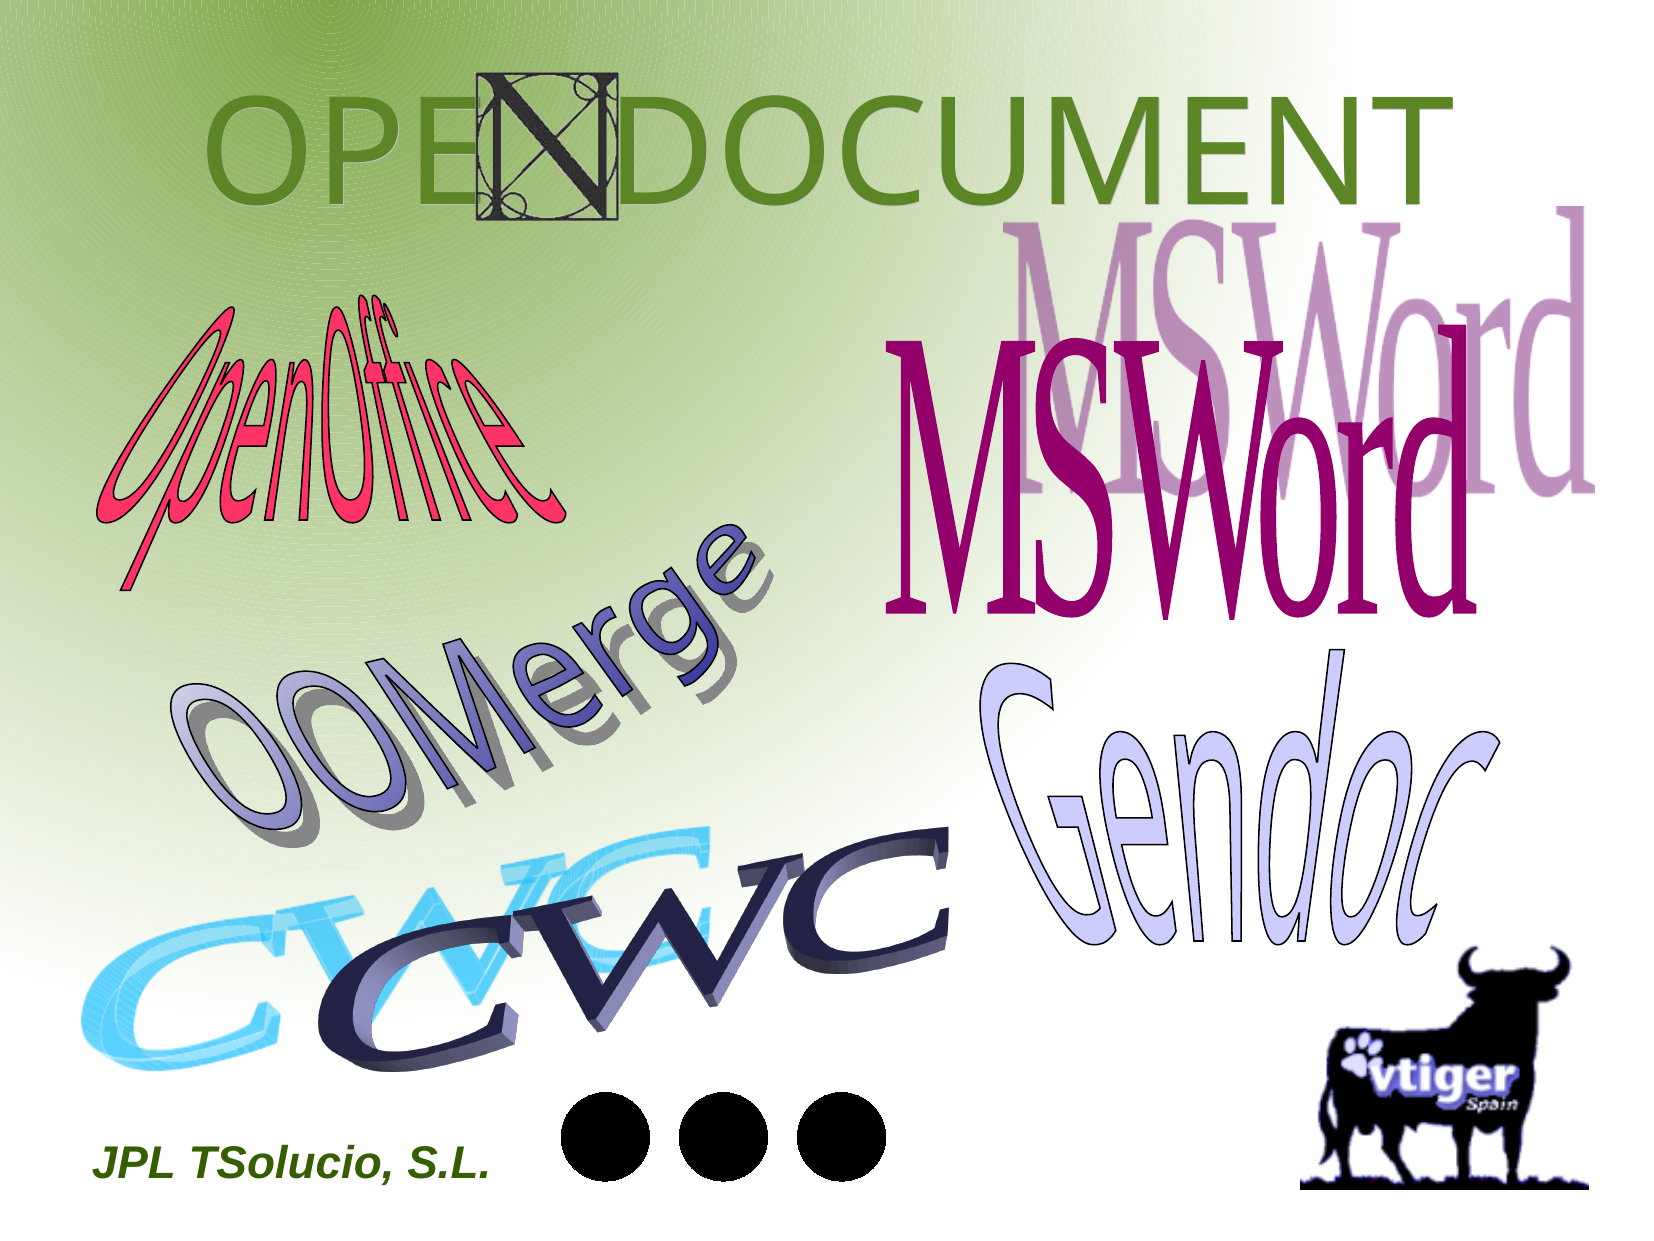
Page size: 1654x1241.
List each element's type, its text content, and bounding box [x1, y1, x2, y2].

text_box Gendoc [1330, 731, 1412, 945]
picture [1300, 939, 1589, 1190]
text_box MSWord [1337, 417, 1393, 614]
text_box MSWord [1395, 324, 1477, 618]
text_box MSWord [885, 337, 1113, 618]
text_box OOMerge [276, 671, 406, 812]
text_box OOMerge [513, 643, 603, 728]
text_box OpenOffice [358, 295, 441, 520]
picture [472, 72, 621, 221]
text_box MSWord [1113, 341, 1283, 620]
text_box MSWord [1260, 417, 1337, 618]
title OPE DOCUMENT [0, 59, 1654, 234]
text_box Gendoc [1174, 731, 1242, 941]
text_box OpenOffice [452, 359, 566, 523]
text_box OpenOffice [96, 307, 235, 523]
text_box OpenOffice [404, 362, 471, 520]
text_box [797, 1092, 886, 1182]
text_box Gendoc [1099, 731, 1177, 945]
text_box Gendoc [1396, 731, 1500, 945]
text_box OpenOffice [264, 359, 313, 520]
text_box Gendoc [1258, 649, 1345, 945]
text_box OOMerge [170, 683, 302, 830]
text_box Gendoc [980, 663, 1116, 945]
text_box OpenOffice [322, 307, 373, 523]
text_box OOMerge [365, 638, 536, 789]
text_box OpenOffice [425, 359, 518, 523]
text_box OOMerge [697, 524, 756, 595]
text_box OOMerge [572, 606, 633, 697]
text_box [561, 1092, 650, 1182]
text_box [679, 1092, 768, 1182]
text_box OOMerge [629, 567, 718, 686]
text_box OpenOffice [120, 359, 244, 591]
text_box OpenOffice [220, 359, 276, 523]
